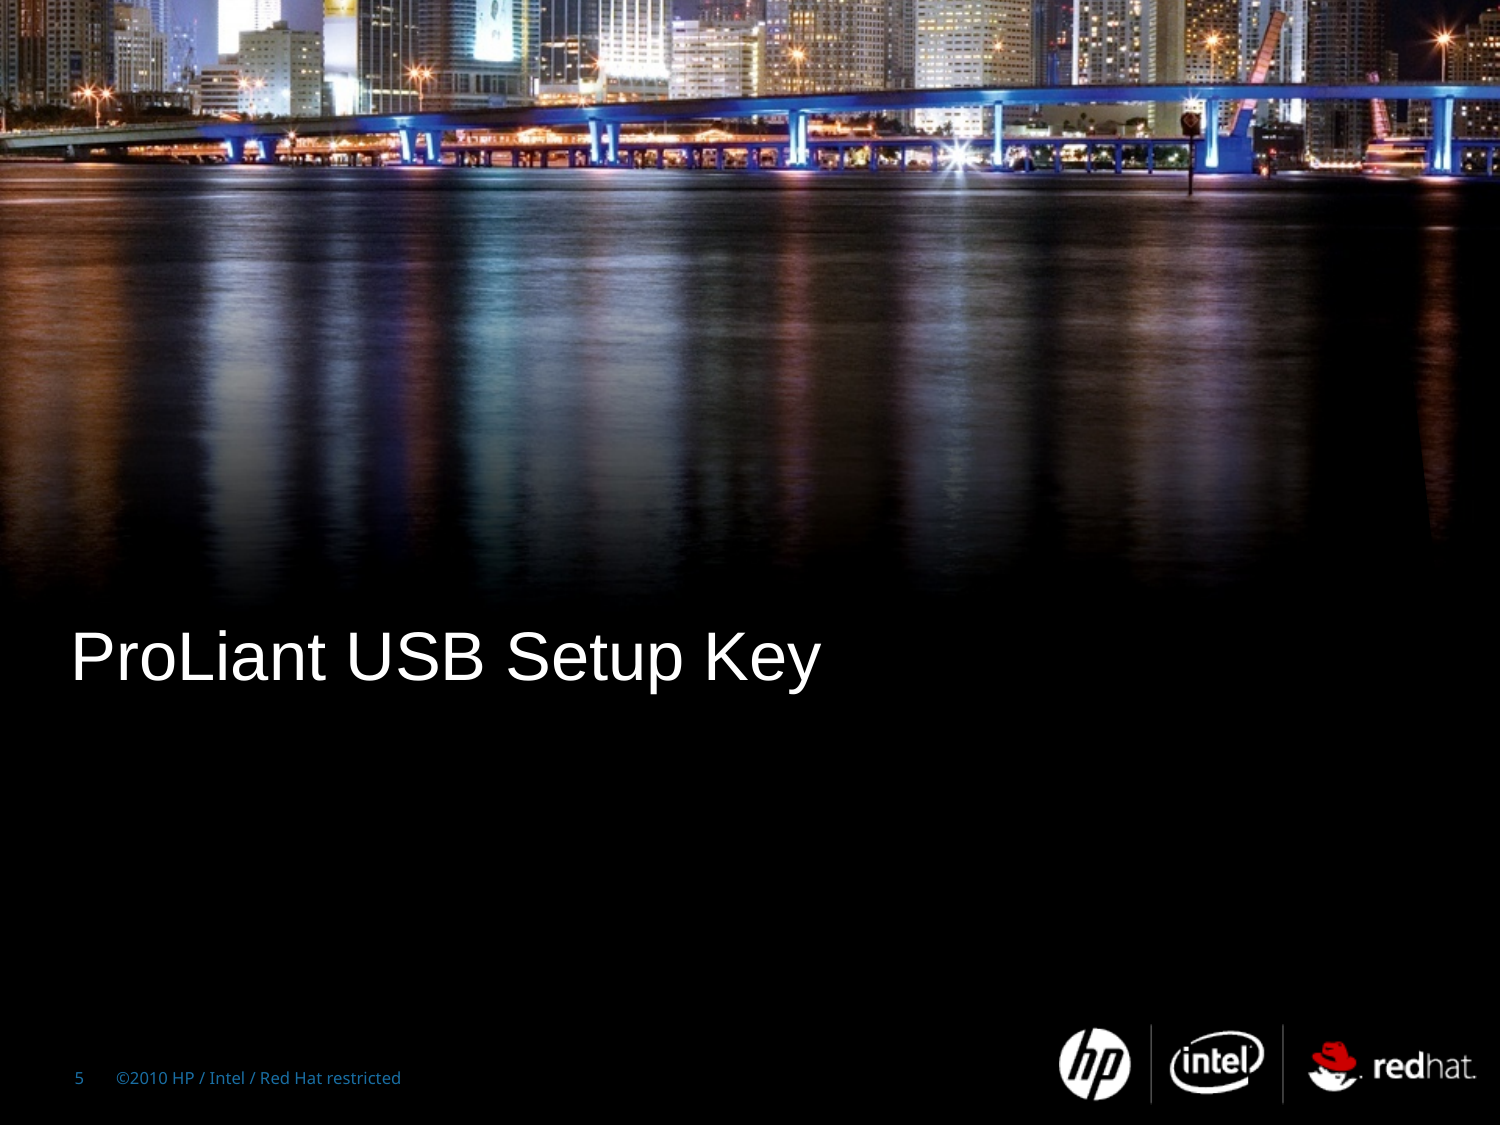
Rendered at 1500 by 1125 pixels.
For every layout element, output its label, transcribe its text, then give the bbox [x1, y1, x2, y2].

text_box ProLiant USB Setup Key [55, 604, 1241, 745]
picture [0, 0, 1500, 1125]
